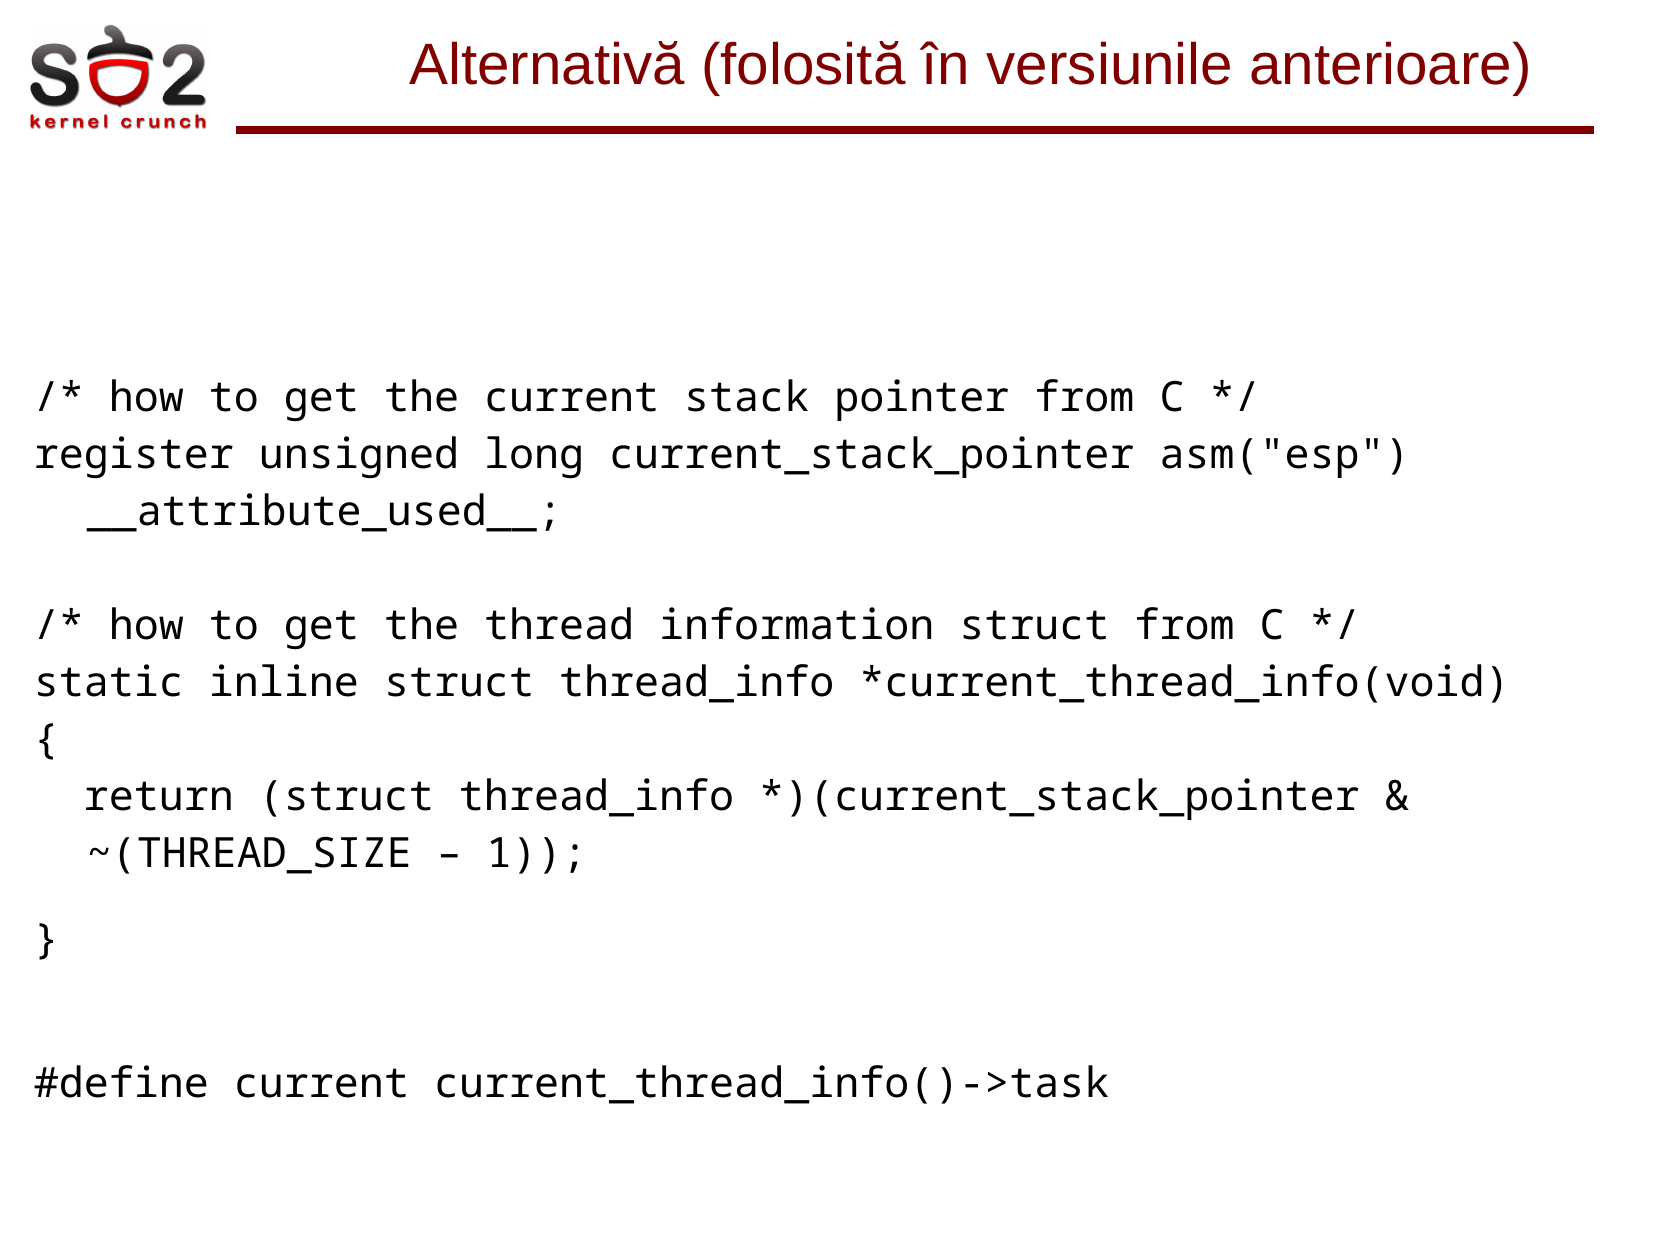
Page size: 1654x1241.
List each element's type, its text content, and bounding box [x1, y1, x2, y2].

list /* how to get the current stack pointer from C */ register unsigned long current_stack_pointer asm("esp") __attribute_used__; /* how to get the thread information struct from C */ static inline struct thread_info *current_thread_info(void) { return (struct thread_info *)(current_stack_pointer & ~(THREAD_SIZE – 1)); } #define current current_thread_info()->task [16, 347, 1624, 1129]
picture [29, 23, 207, 130]
title Alternativă (folosită în versiunile anterioare) [121, 11, 1534, 119]
